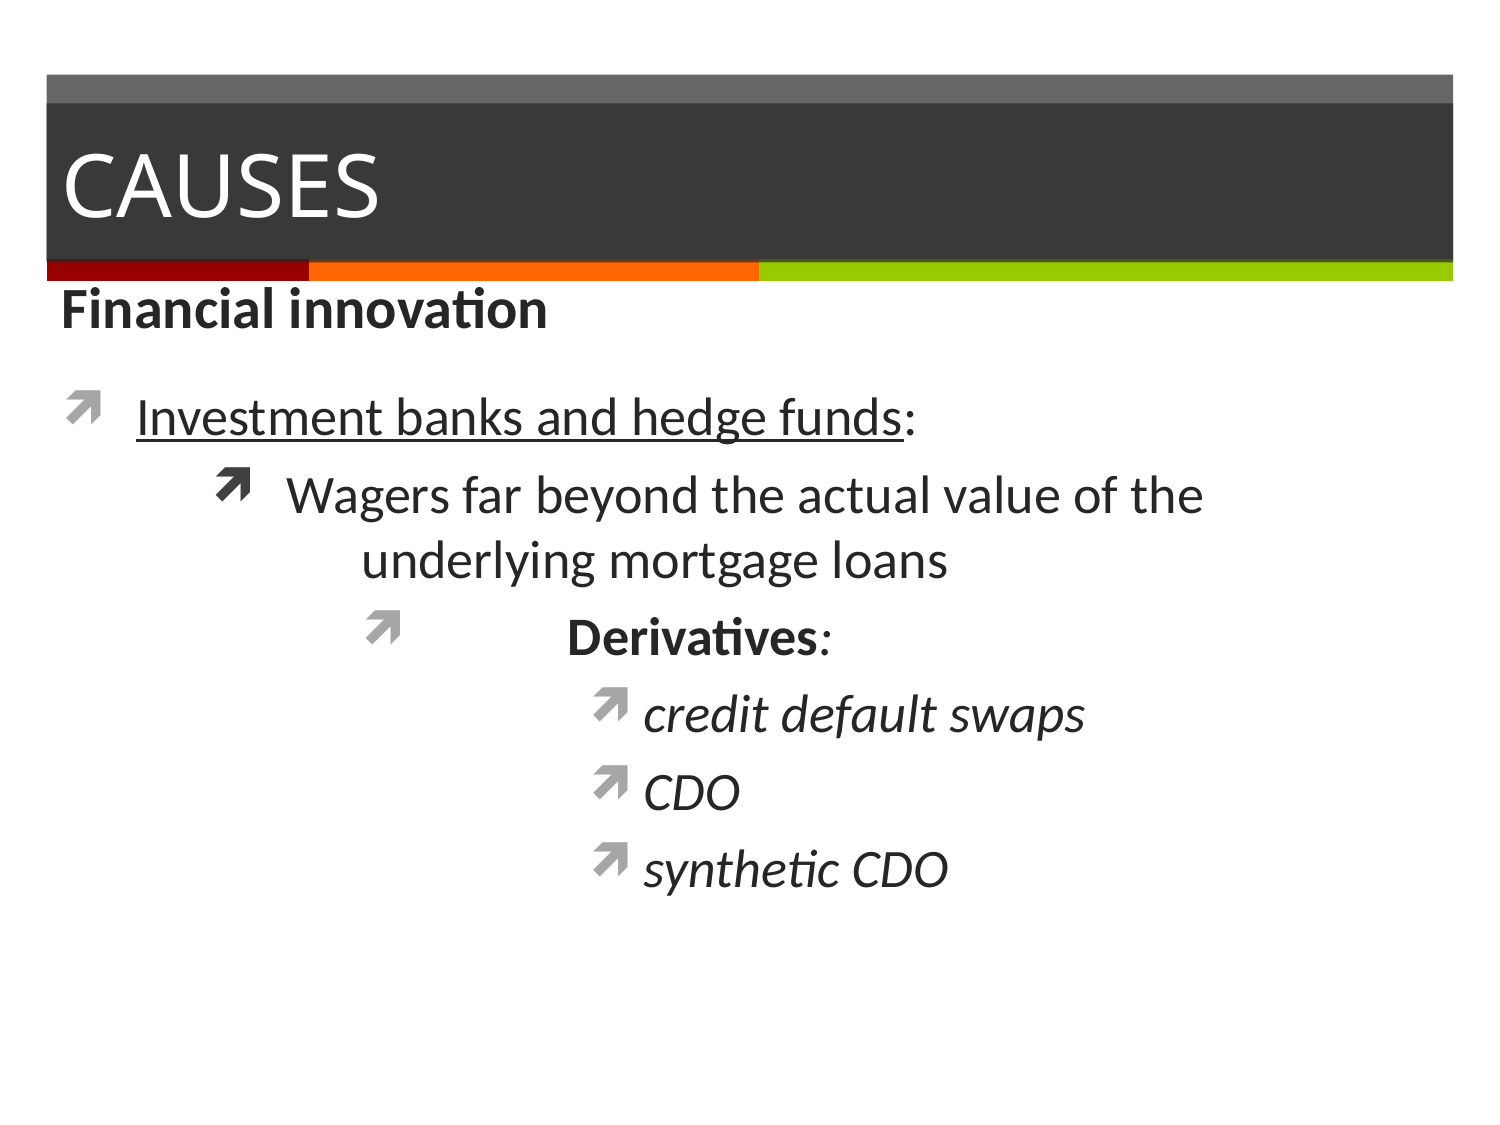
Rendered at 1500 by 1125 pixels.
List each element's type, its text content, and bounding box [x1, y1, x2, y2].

text_box CAUSES [46, 103, 1454, 262]
text_box Financial innovation Investment banks and hedge funds: Wagers far beyond the actual value of the underlying mortgage loans Derivatives: credit default swaps CDO synthetic CDO [46, 262, 1454, 1090]
